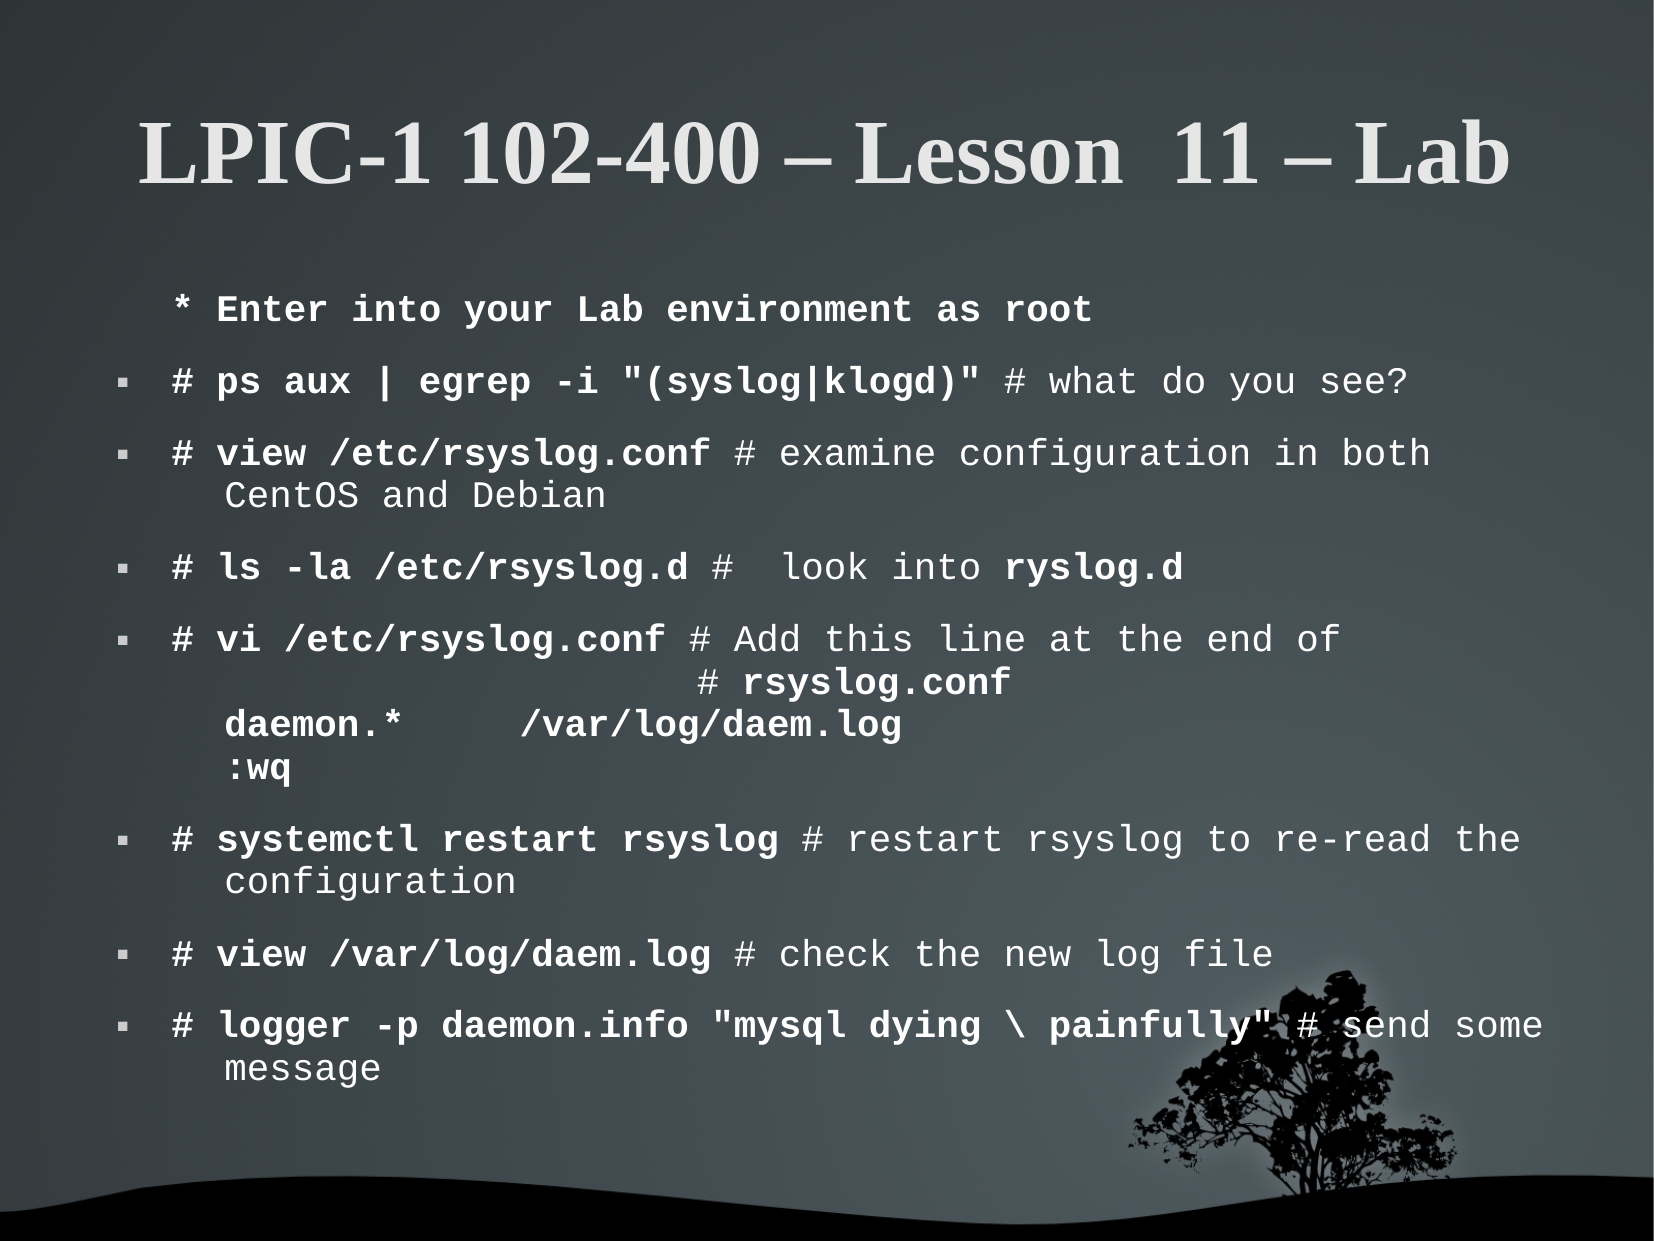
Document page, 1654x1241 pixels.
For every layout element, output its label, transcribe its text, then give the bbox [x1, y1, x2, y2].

list * Enter into your Lab environment as root # ps aux | egrep -i "(syslog|klogd)" # what do you see? # view /etc/rsyslog.conf # examine configuration in both CentOS and Debian # ls -la /etc/rsyslog.d # look into ryslog.d # vi /etc/rsyslog.conf # Add this line at the end of # rsyslog.conf daemon.* /var/log/daem.log :wq # systemctl restart rsyslog # restart rsyslog to re-read the configuration # view /var/log/daem.log # check the new log file # logger -p daemon.info "mysql dying \ painfully" # send some message [82, 290, 1571, 1109]
picture [0, 0, 1654, 1241]
title LPIC-1 102-400 – Lesson 11 – Lab [82, 49, 1571, 257]
